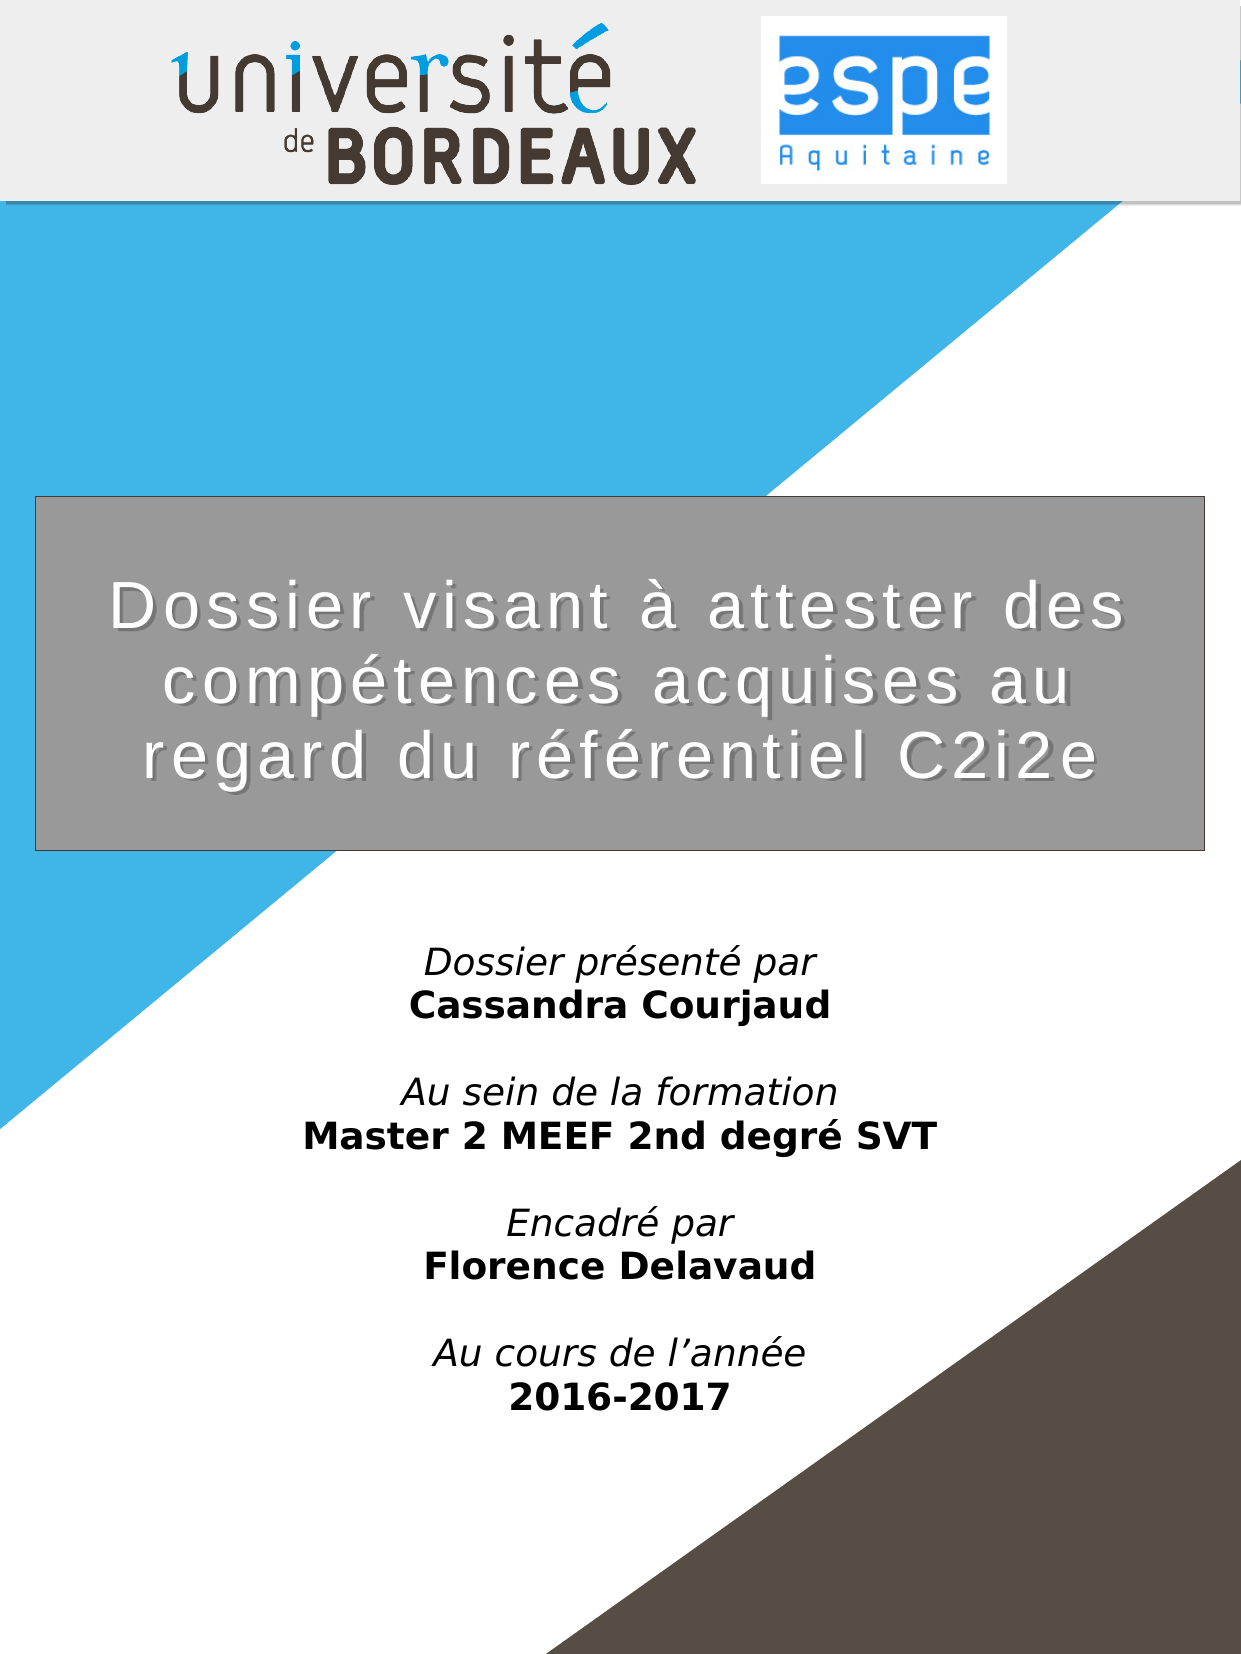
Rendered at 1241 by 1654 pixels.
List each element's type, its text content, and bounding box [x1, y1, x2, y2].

picture [761, 16, 1007, 184]
picture [171, 23, 696, 185]
text_box [545, 1160, 1241, 1654]
text_box Dossier présenté par Cassandra Courjaud Au sein de la formation Master 2 MEEF 2nd degré SVT Encadré par Florence Delavaud Au cours de l’année 2016-2017 [206, 933, 1034, 1427]
text_box [0, 0, 1241, 1130]
text_box Dossier visant à attester des compétences acquises au regard du référentiel C2i2e [41, 561, 1199, 801]
